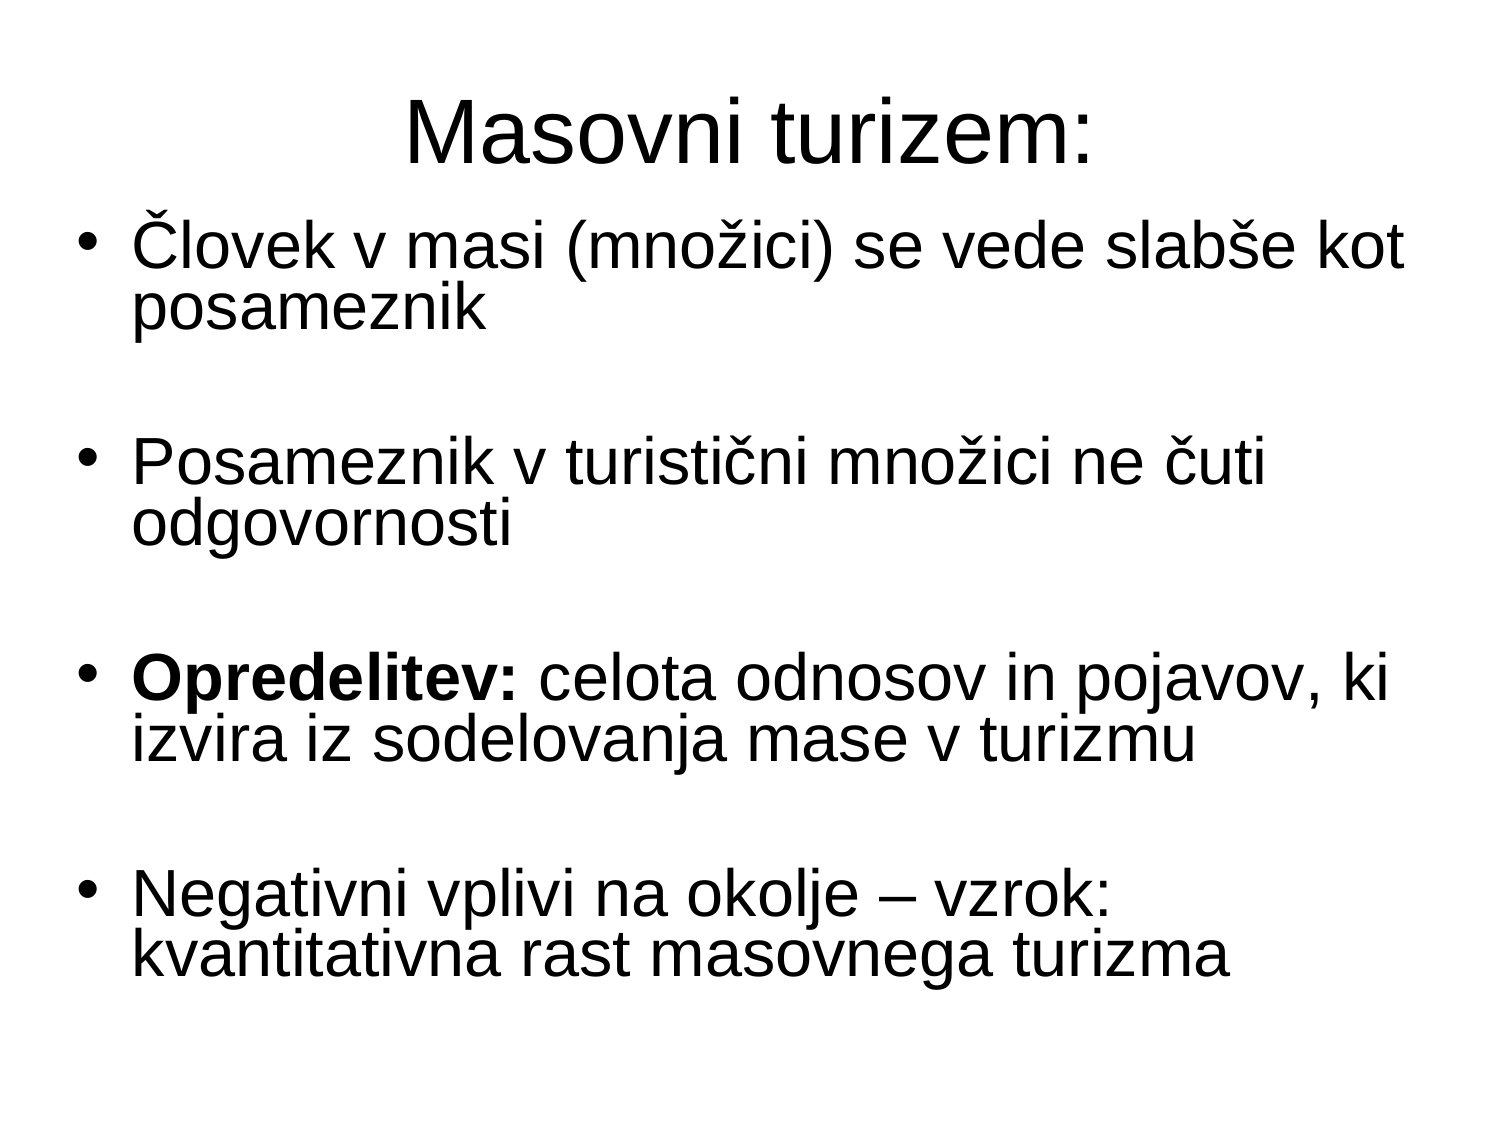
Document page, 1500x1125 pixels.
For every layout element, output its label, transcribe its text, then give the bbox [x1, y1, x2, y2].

list Človek v masi (množici) se vede slabše kot posameznik Posameznik v turistični množici ne čuti odgovornosti Opredelitev: celota odnosov in pojavov, ki izvira iz sodelovanja mase v turizmu Negativni vplivi na okolje – vzrok: kvantitativna rast masovnega turizma [76, 220, 1427, 1040]
title Masovni turizem: [74, 50, 1426, 227]
